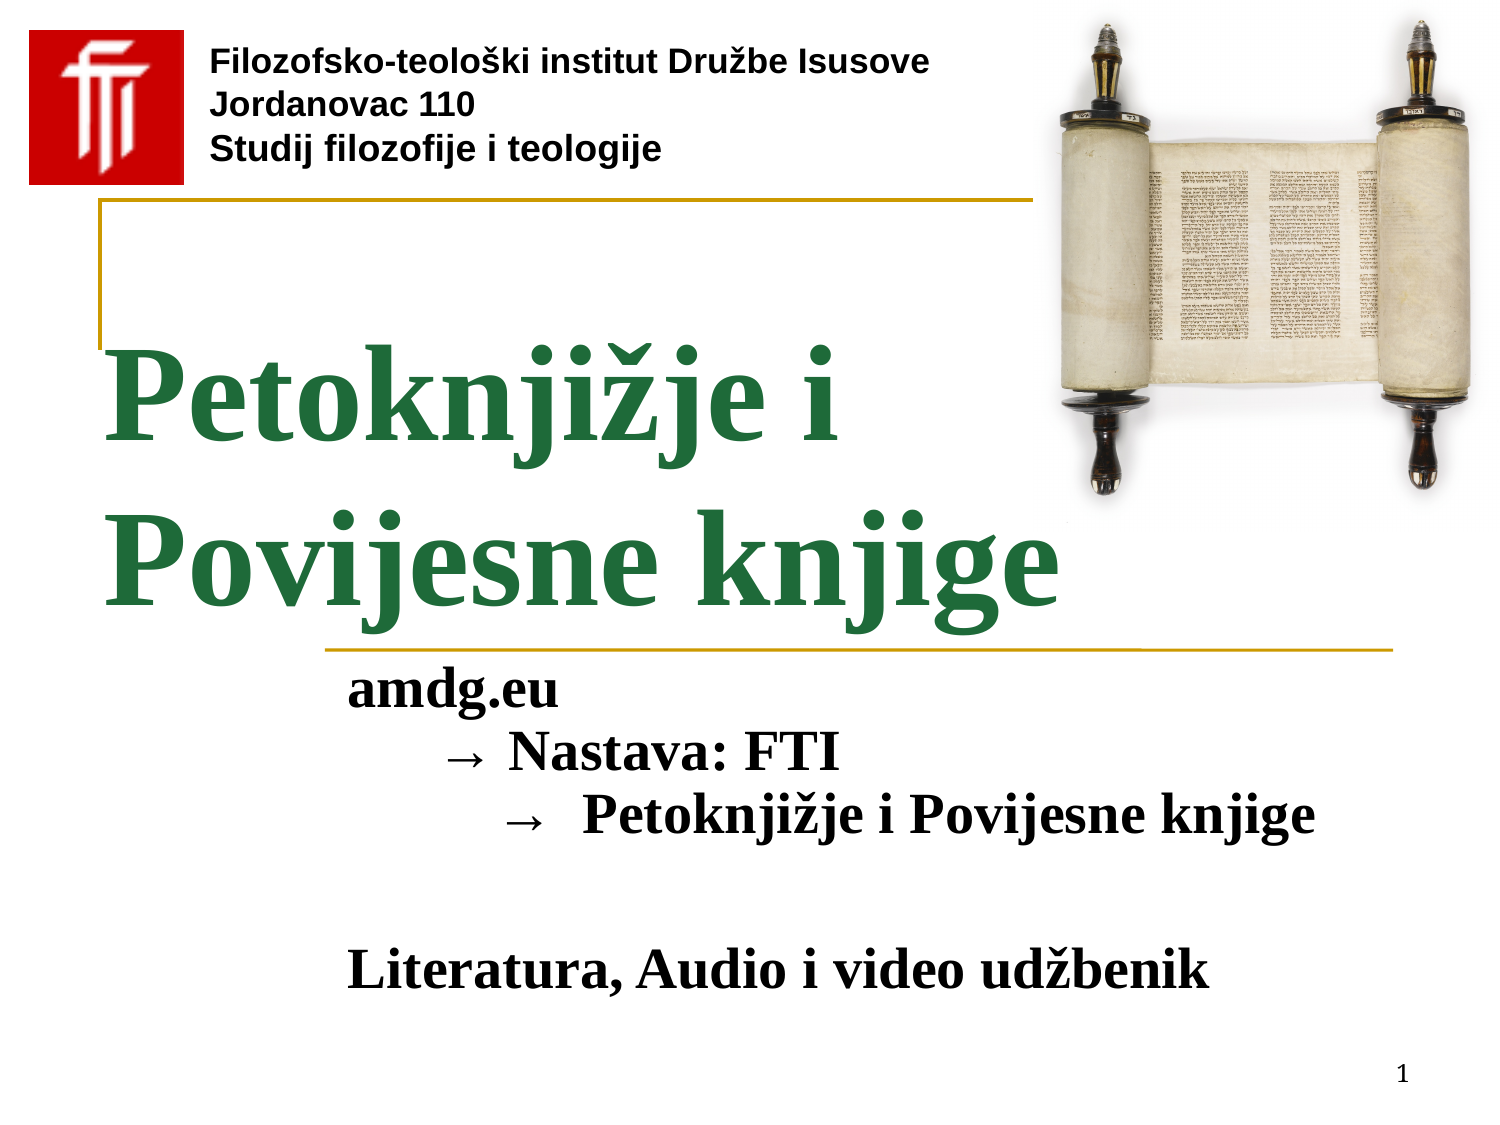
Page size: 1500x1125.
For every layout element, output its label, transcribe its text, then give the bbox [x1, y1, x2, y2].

picture [1033, 0, 1500, 532]
title Petoknjižje i Povijesne knjige [88, 295, 1375, 650]
picture [29, 30, 184, 185]
text_box Filozofsko-teološki institut Družbe Isusove Jordanovac 110 Studij filozofije i teologije [194, 30, 963, 177]
subtitle amdg.eu → Nastava: FTI → Petoknjižje i Povijesne knjige Literatura, Audio i video udžbenik [295, 649, 1500, 1125]
